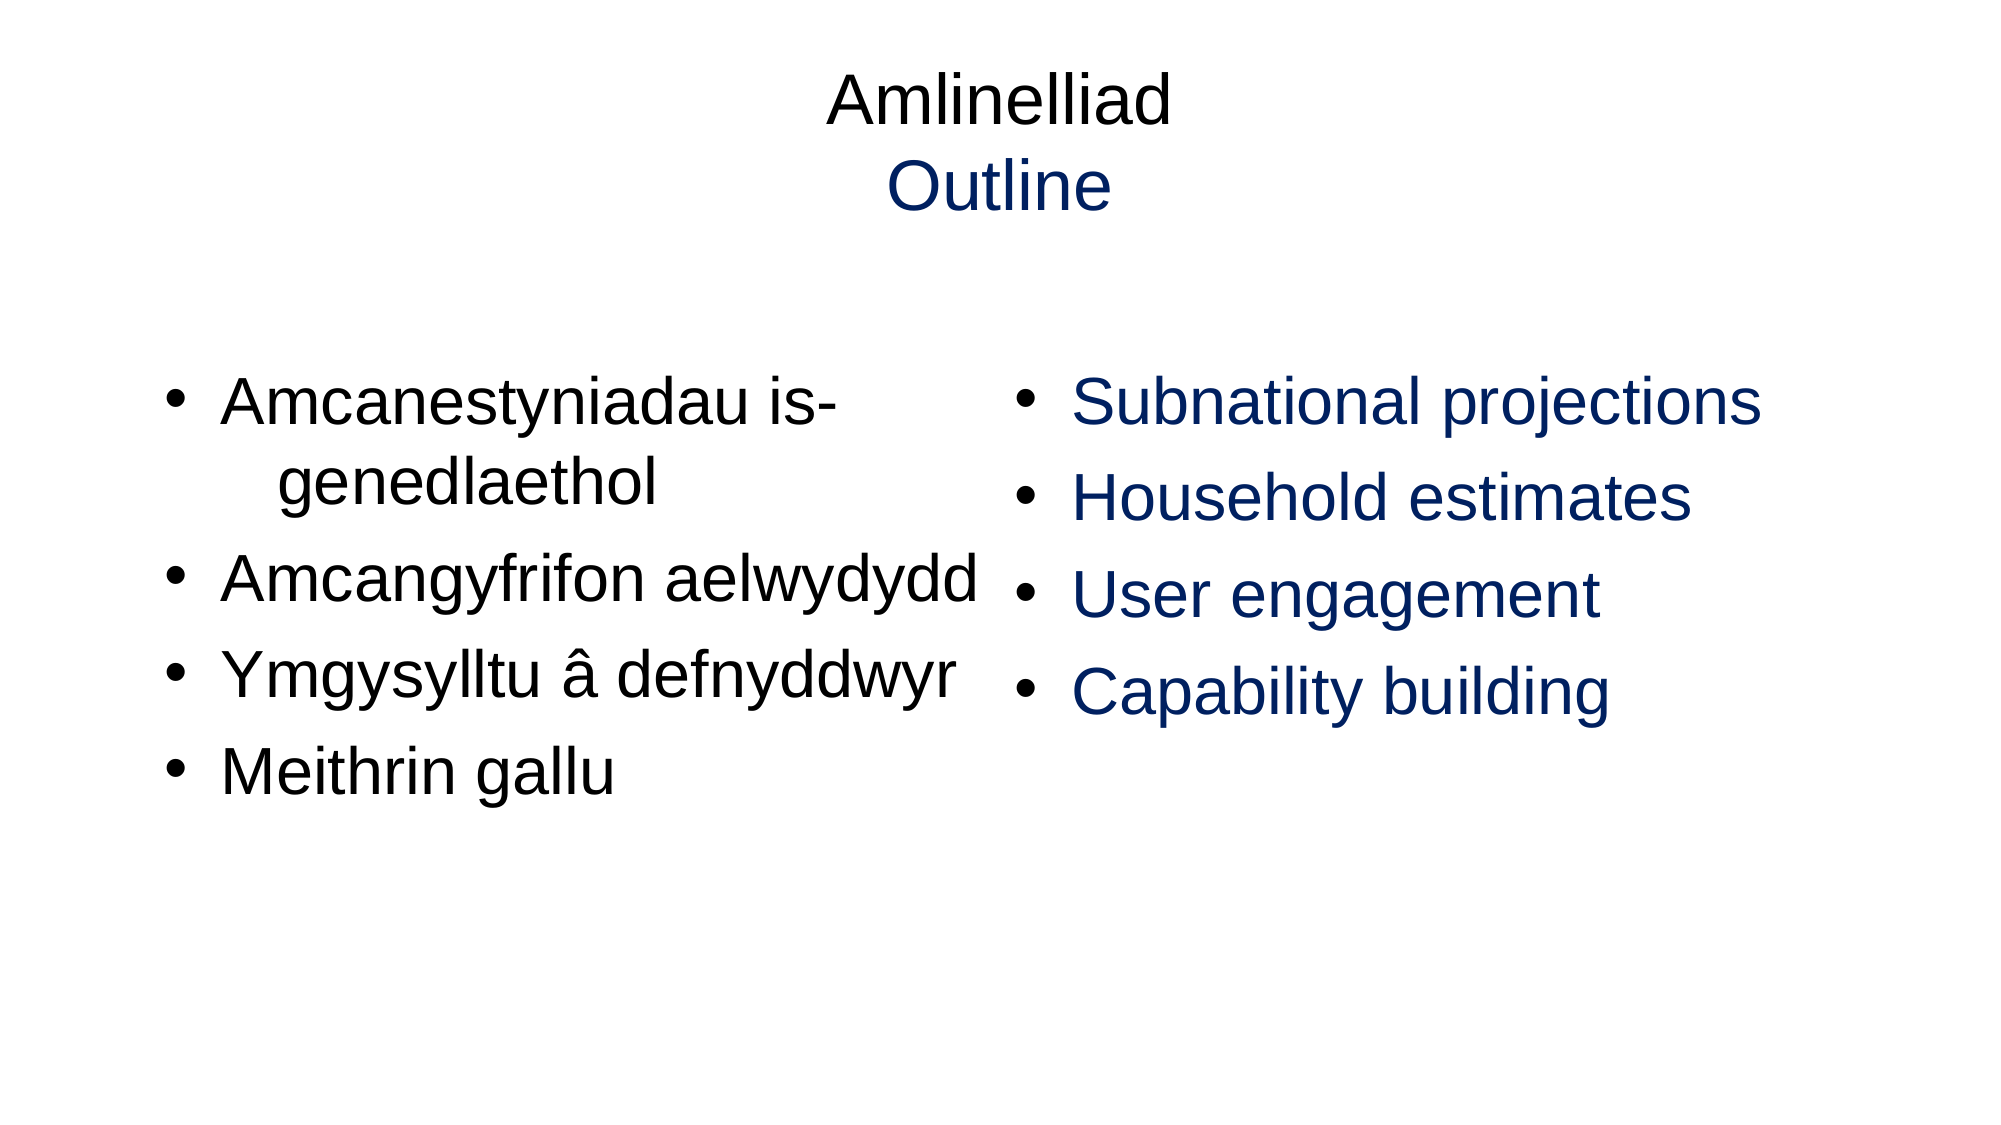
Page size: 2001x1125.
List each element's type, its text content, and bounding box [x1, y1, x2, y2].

text_box Subnational projections Household estimates User engagement Capability building [1001, 349, 1851, 1006]
title Amlinelliad Outline [99, 45, 1900, 233]
list Amcanestyniadau is-genedlaethol Amcangyfrifon aelwydydd Ymgysylltu â defnyddwyr Meithrin gallu [149, 349, 1001, 1006]
